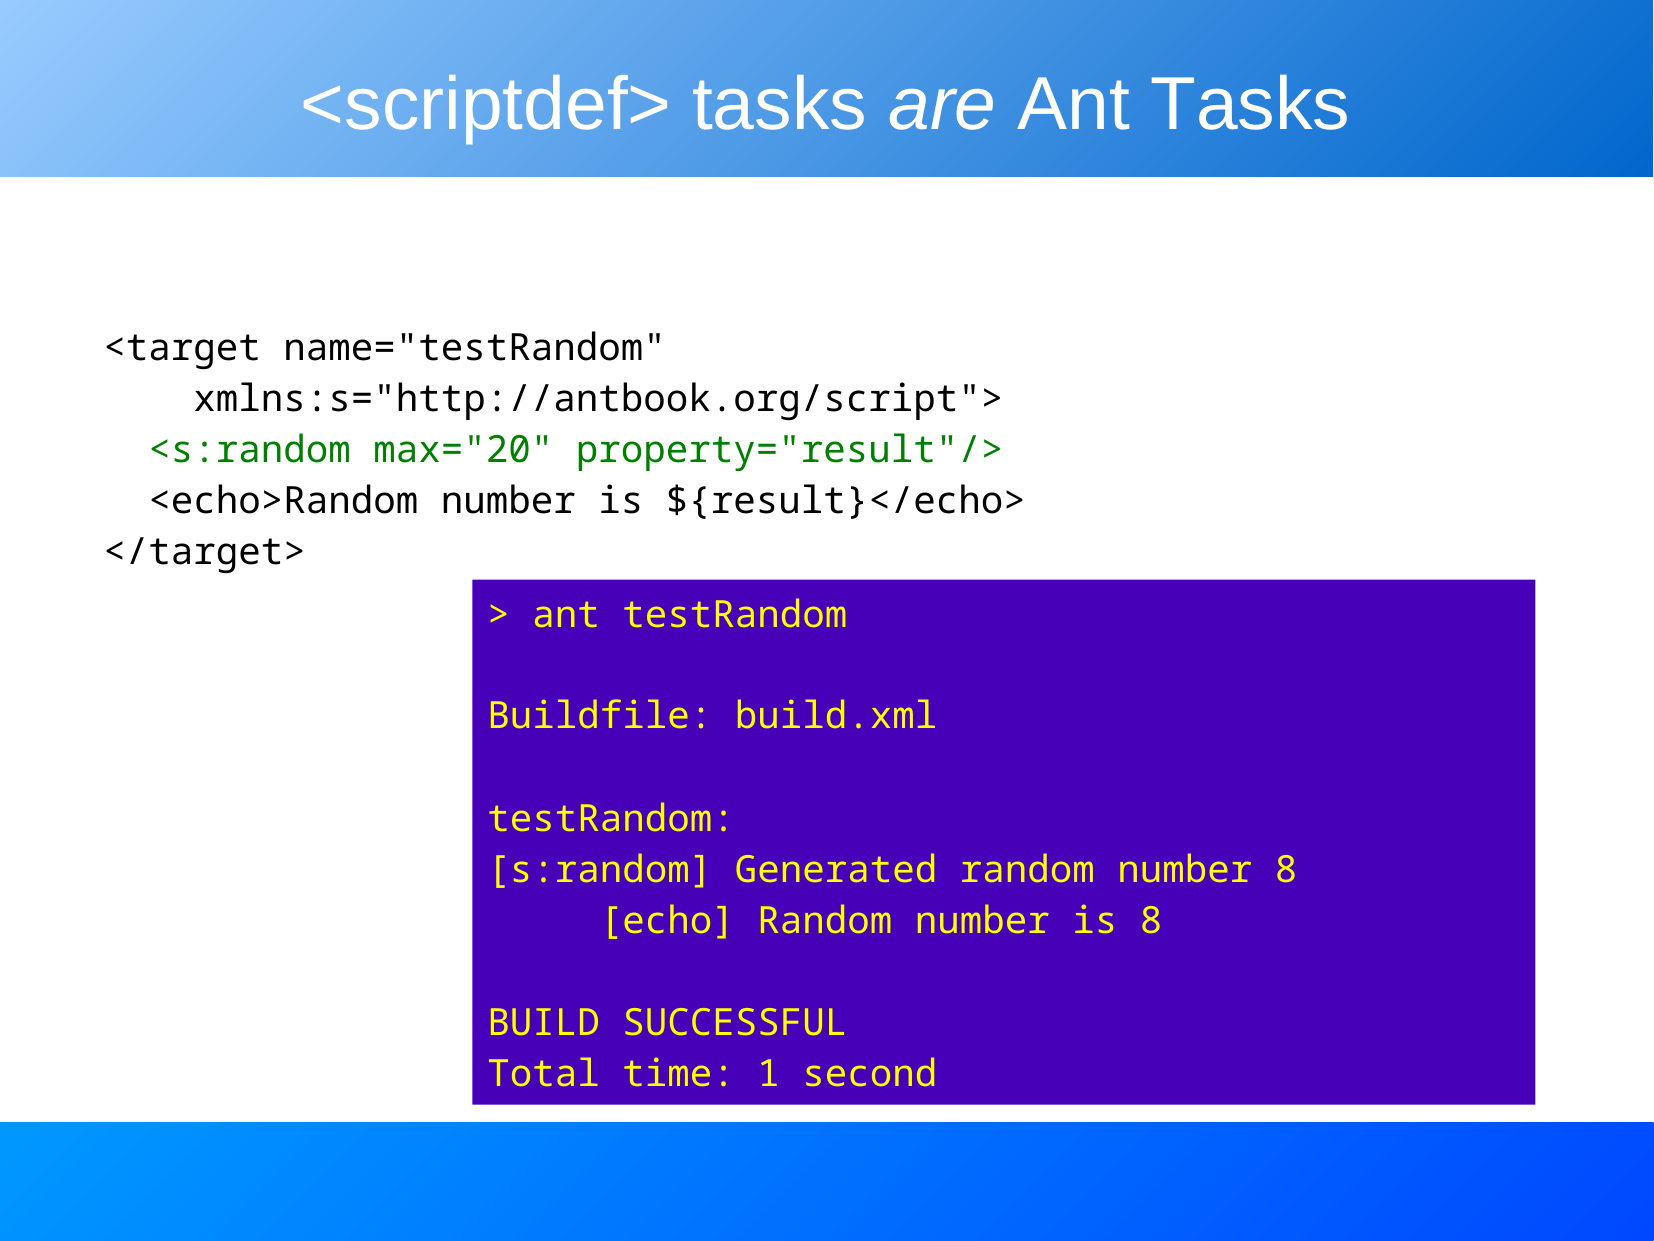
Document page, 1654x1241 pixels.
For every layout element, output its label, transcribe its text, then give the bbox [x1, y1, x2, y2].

text_box > ant testRandom Buildfile: build.xml testRandom: [s:random] Generated random number 8 [echo] Random number is 8 BUILD SUCCESSFUL Total time: 1 second [472, 591, 1536, 1093]
text_box <target name="testRandom" xmlns:s="http://antbook.org/script"> <s:random max="20" property="result"/> <echo>Random number is ${result}</echo> </target> [88, 285, 1536, 611]
title <scriptdef> tasks are Ant Tasks [162, 59, 1489, 148]
